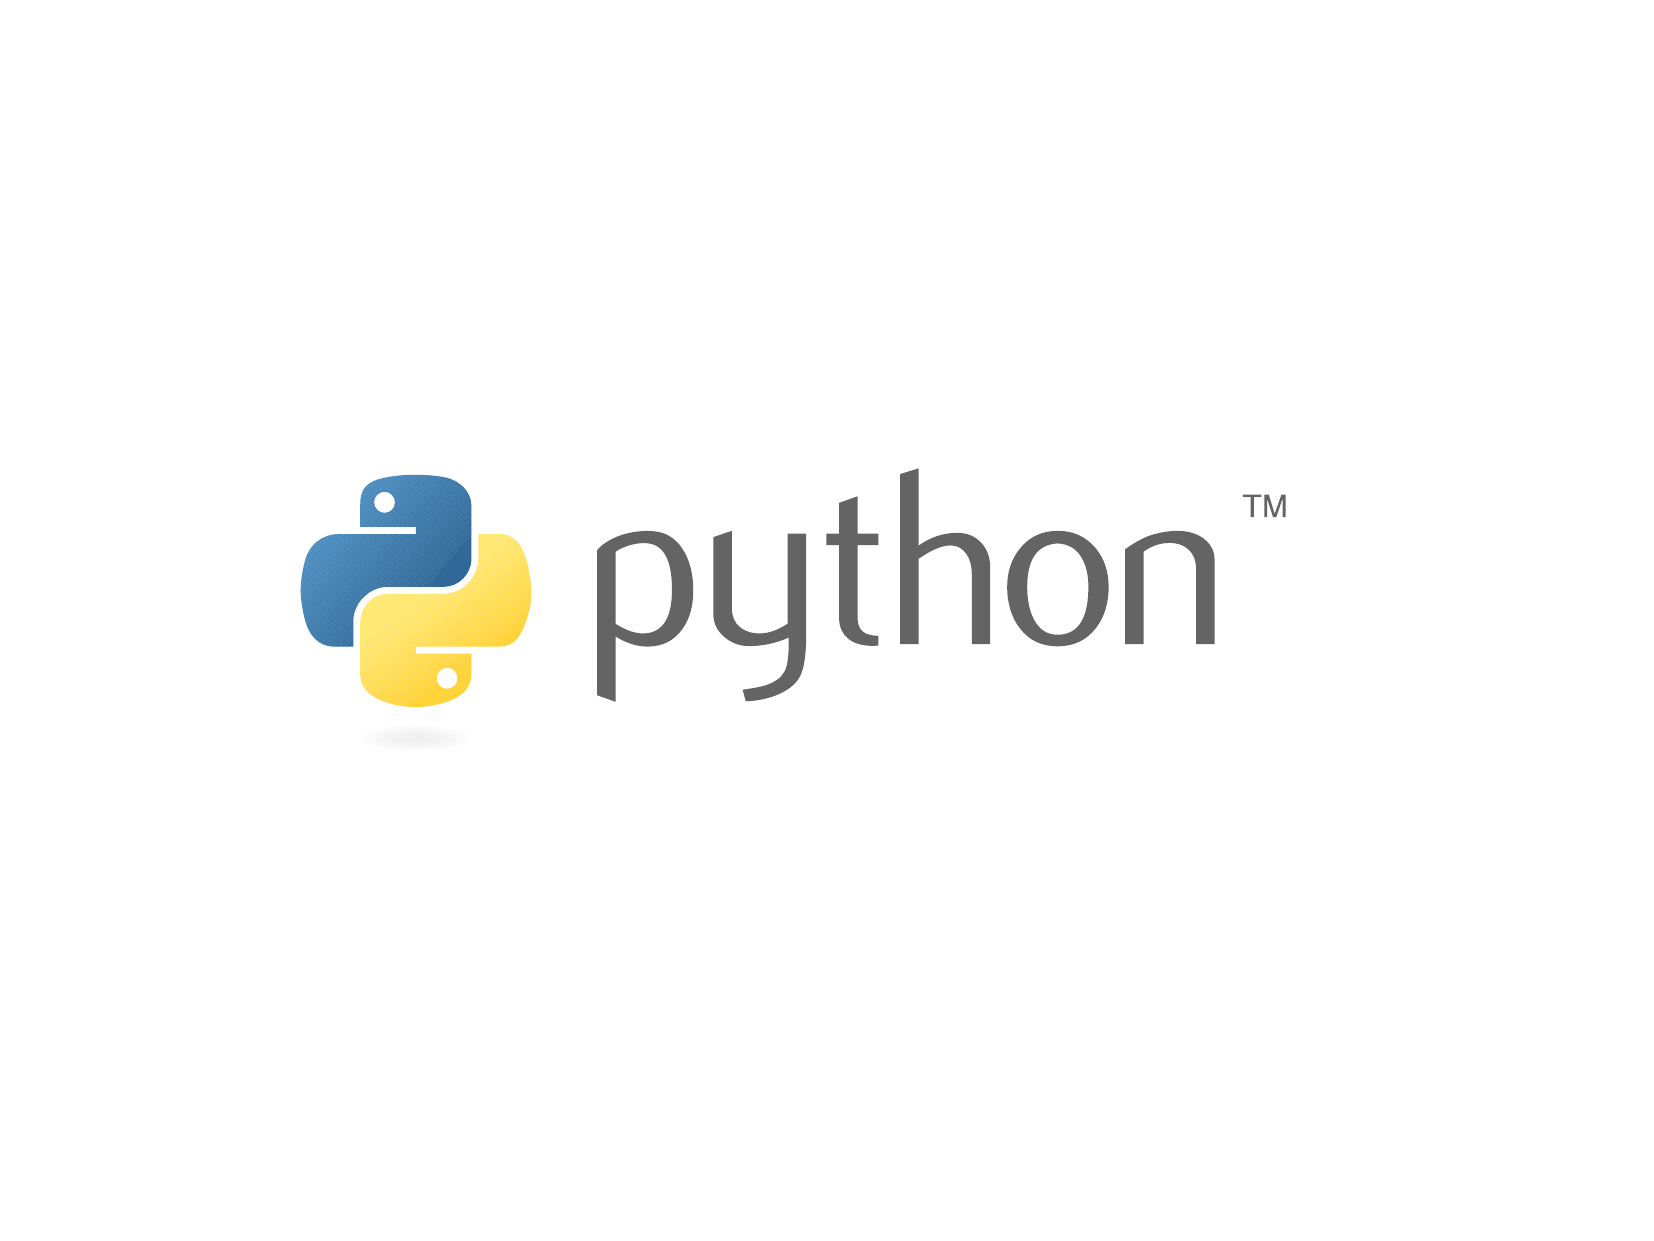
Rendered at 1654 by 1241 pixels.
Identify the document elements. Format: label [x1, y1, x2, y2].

picture [288, 460, 1366, 780]
